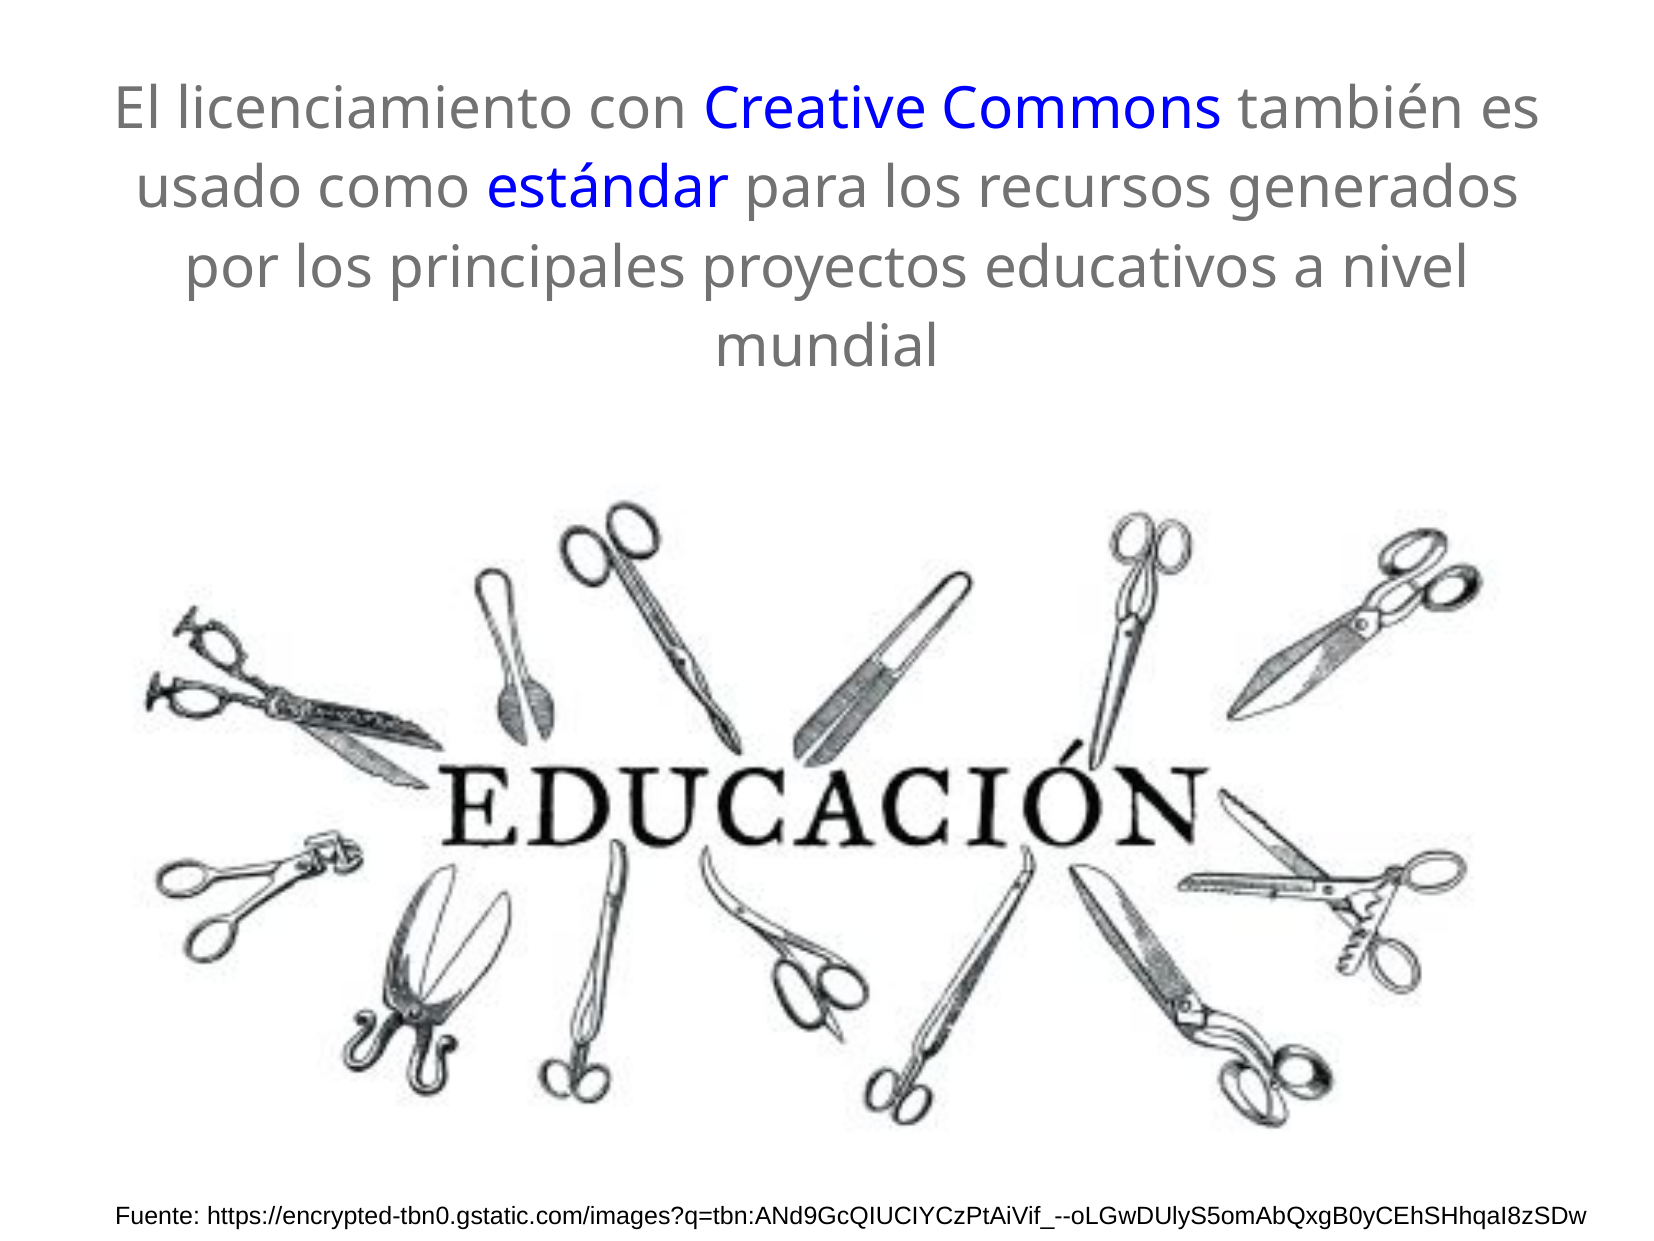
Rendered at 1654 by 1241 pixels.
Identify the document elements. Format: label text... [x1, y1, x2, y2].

text_box Fuente: https://encrypted-tbn0.gstatic.com/images?q=tbn:ANd9GcQIUCIYCzPtAiVif_--oLGwDUlyS5omAbQxgB0yCEhSHhqaI8zSDw [100, 1194, 1654, 1241]
text_box El licenciamiento con Creative Commons también es usado como estándar para los recursos generados por los principales proyectos educativos a nivel mundial [83, 59, 1571, 345]
picture [82, 436, 1560, 1182]
